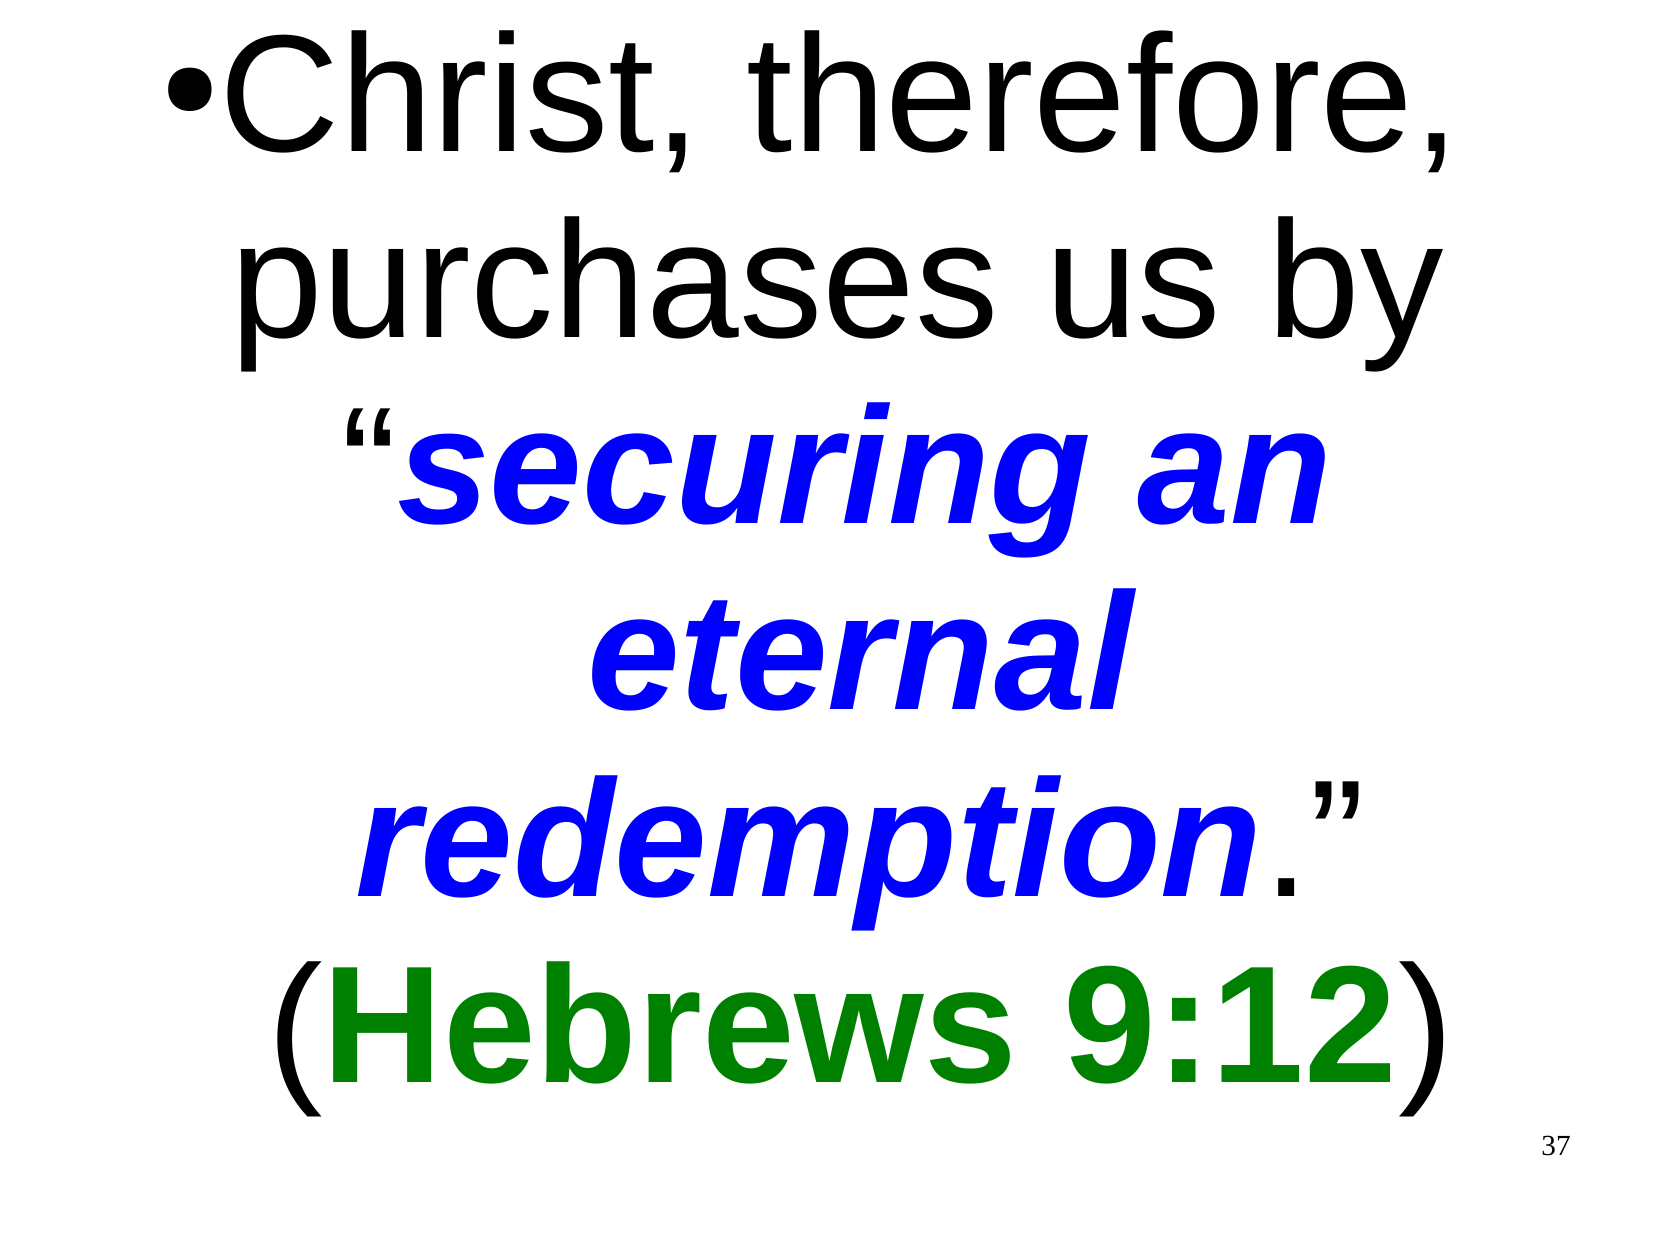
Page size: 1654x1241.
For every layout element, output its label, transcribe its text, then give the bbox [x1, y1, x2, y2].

list Christ, therefore, purchases us by “securing an eternal redemption.” (Hebrews 9:12) [0, 0, 1651, 1238]
